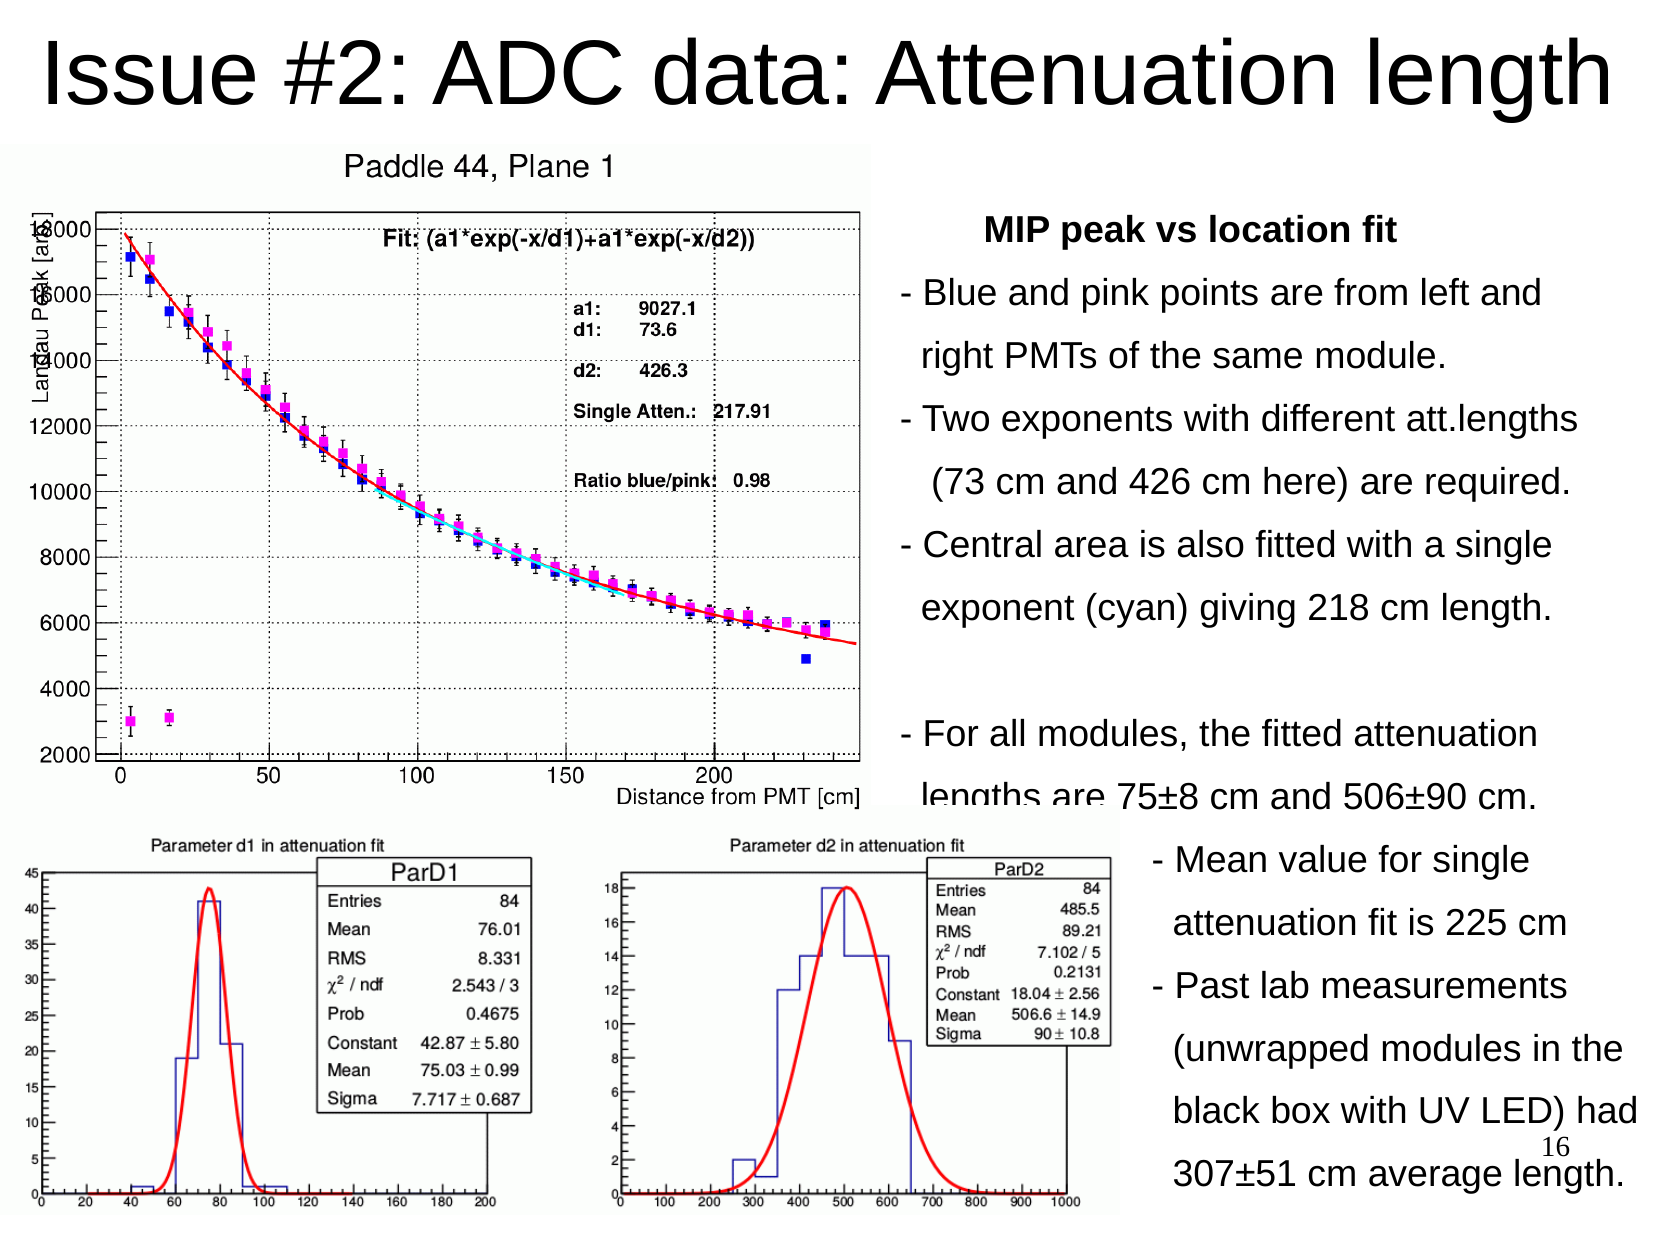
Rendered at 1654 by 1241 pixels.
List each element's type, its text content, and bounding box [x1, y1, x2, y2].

text_box Issue #2: ADC data: Attenuation length [25, 6, 1653, 137]
text_box MIP peak vs location fit - Blue and pink points are from left and right PMTs of the same module. - Two exponents with different att.lengths (73 cm and 426 cm here) are required. - Central area is also fitted with a single exponent (cyan) giving 218 cm length. - For all modules, the fitted attenuation lengths are 75±8 cm and 506±90 cm. - Mean value for single attenuation fit is 225 cm - Past lab measurements (unwrapped modules in the black box with UV LED) had 307±51 cm average length. [885, 180, 1653, 1212]
picture [0, 144, 1120, 1216]
